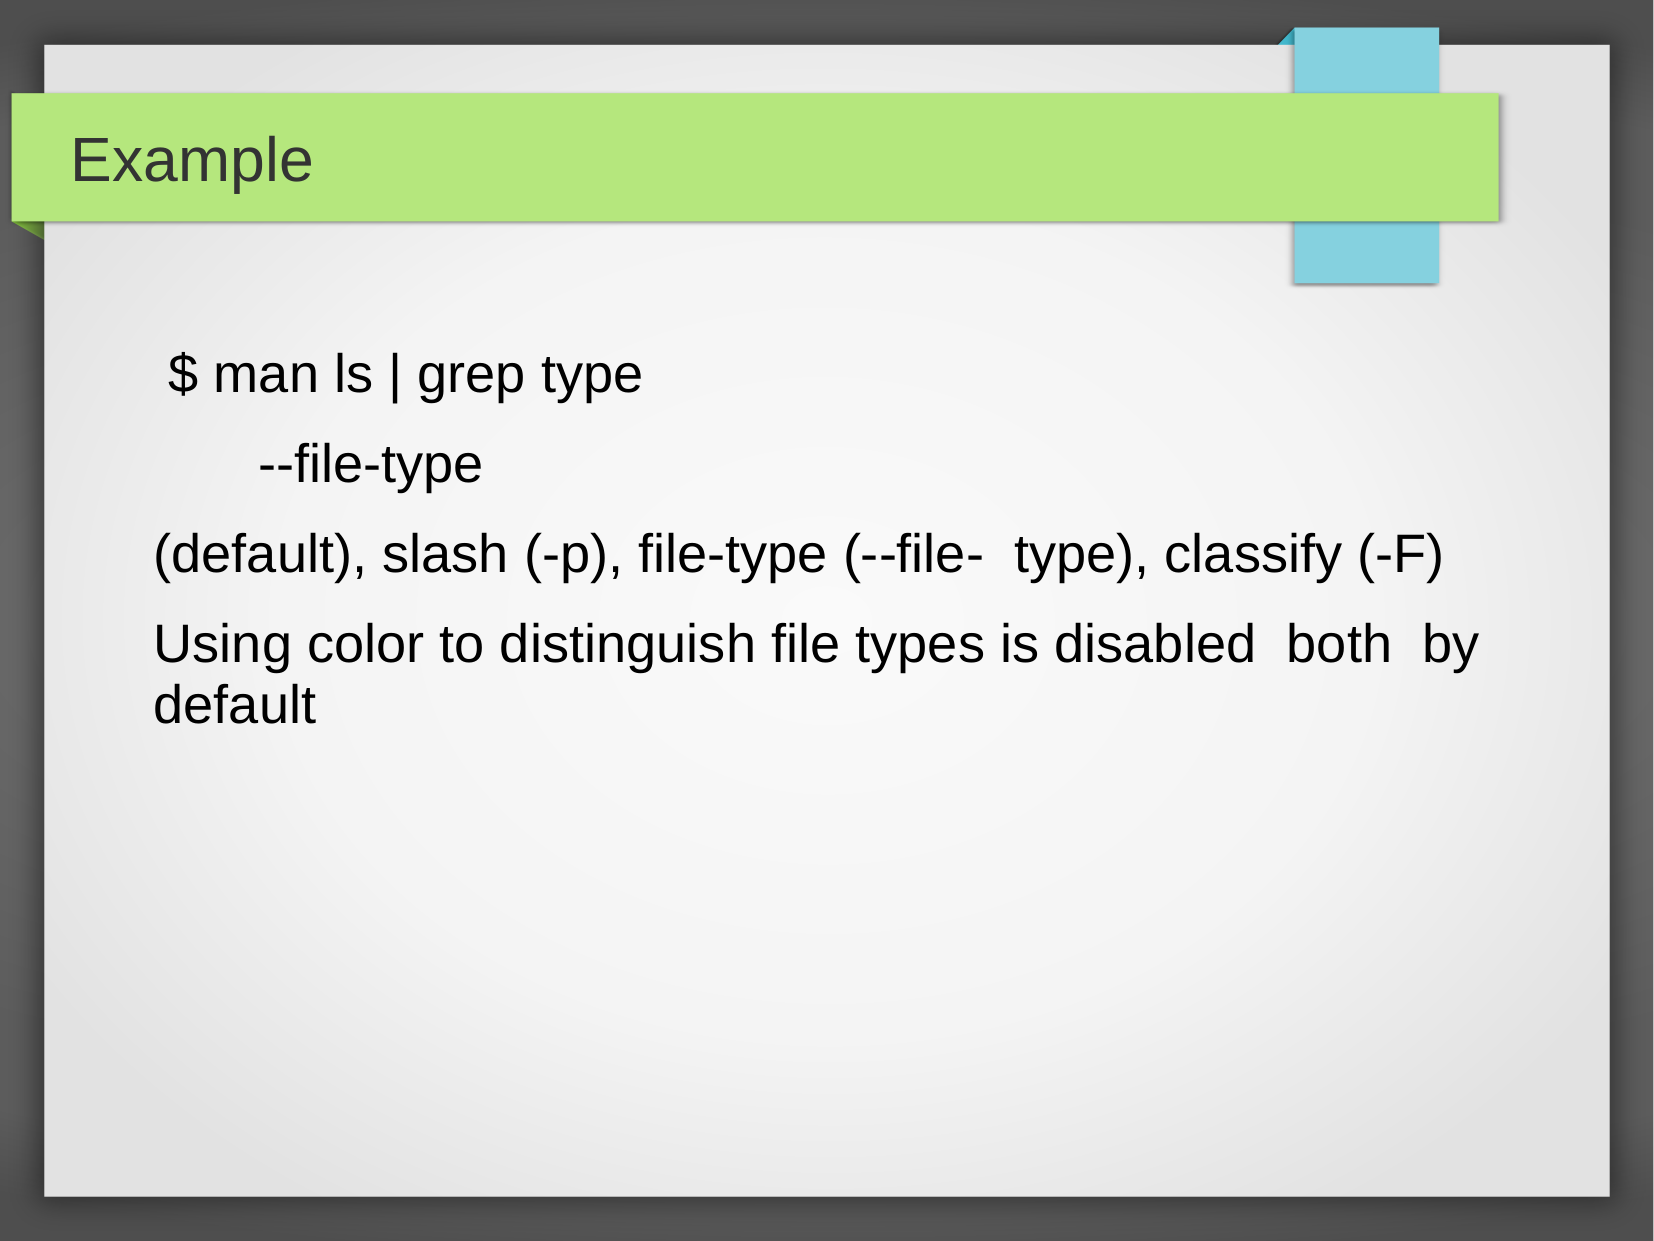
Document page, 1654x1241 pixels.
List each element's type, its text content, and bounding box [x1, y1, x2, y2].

picture [0, 0, 1654, 1241]
title Example [70, 106, 1229, 213]
list $ man ls | grep type --file-type (default), slash (-p), file-type (--file- type), classify (-F) Using color to distinguish file types is disabled both by default [82, 343, 1538, 1063]
